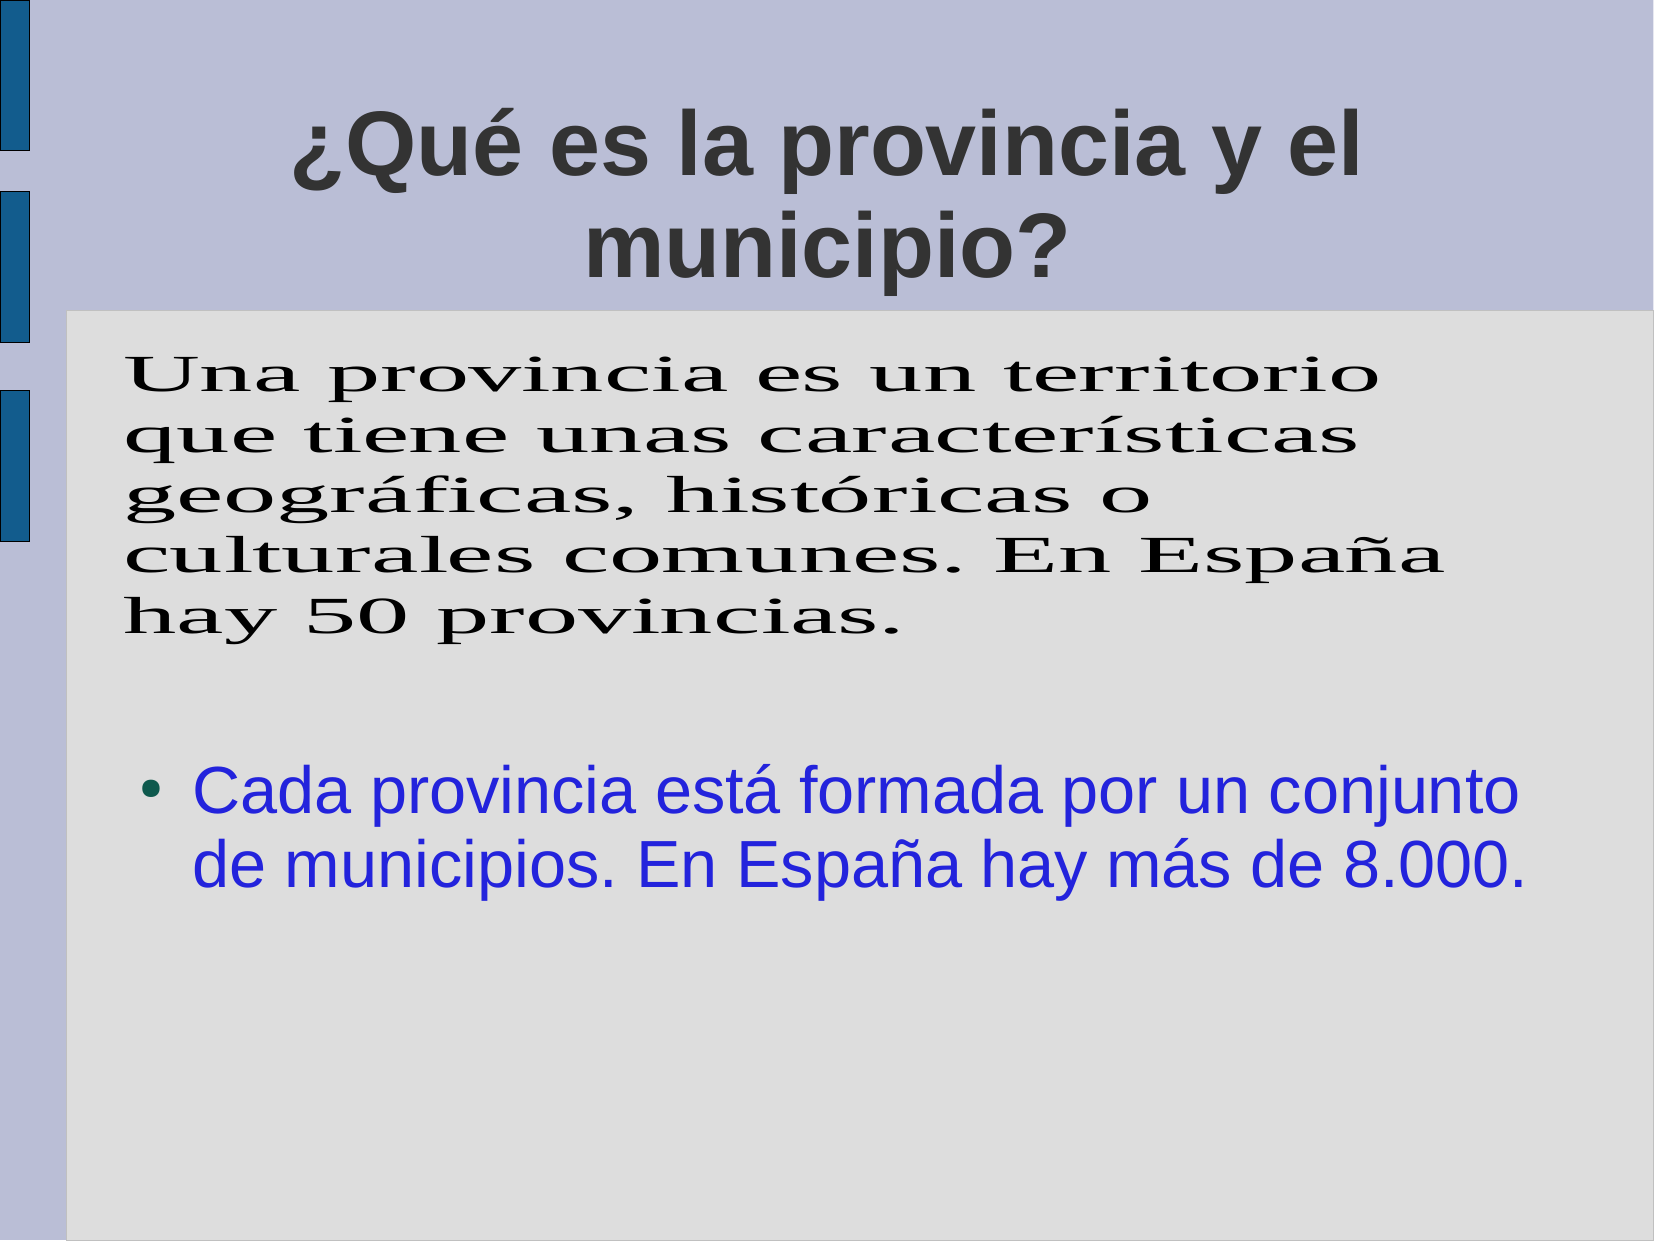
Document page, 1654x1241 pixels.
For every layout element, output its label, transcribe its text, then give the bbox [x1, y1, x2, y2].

chart [121, 344, 1532, 716]
title ¿Qué es la provincia y el municipio? [121, 91, 1534, 299]
list Cada provincia está formada por un conjunto de municipios. En España hay más de 8.000. [121, 752, 1534, 1111]
